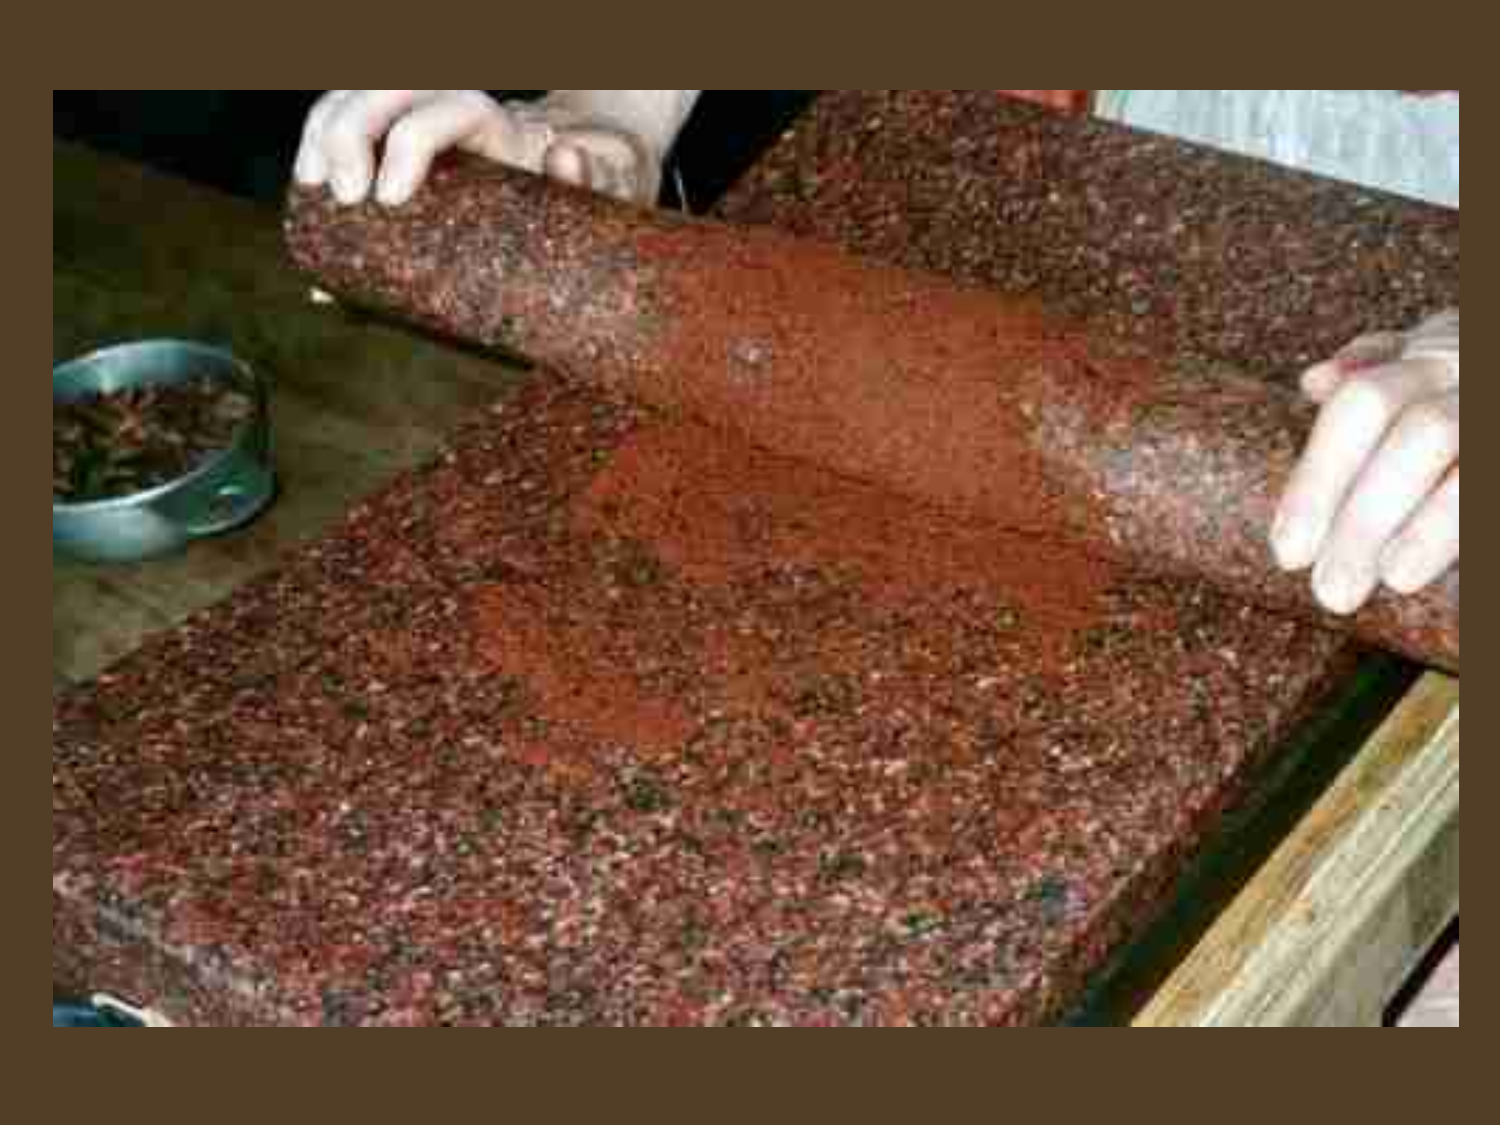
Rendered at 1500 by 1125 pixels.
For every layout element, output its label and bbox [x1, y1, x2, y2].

picture [53, 90, 1459, 1027]
